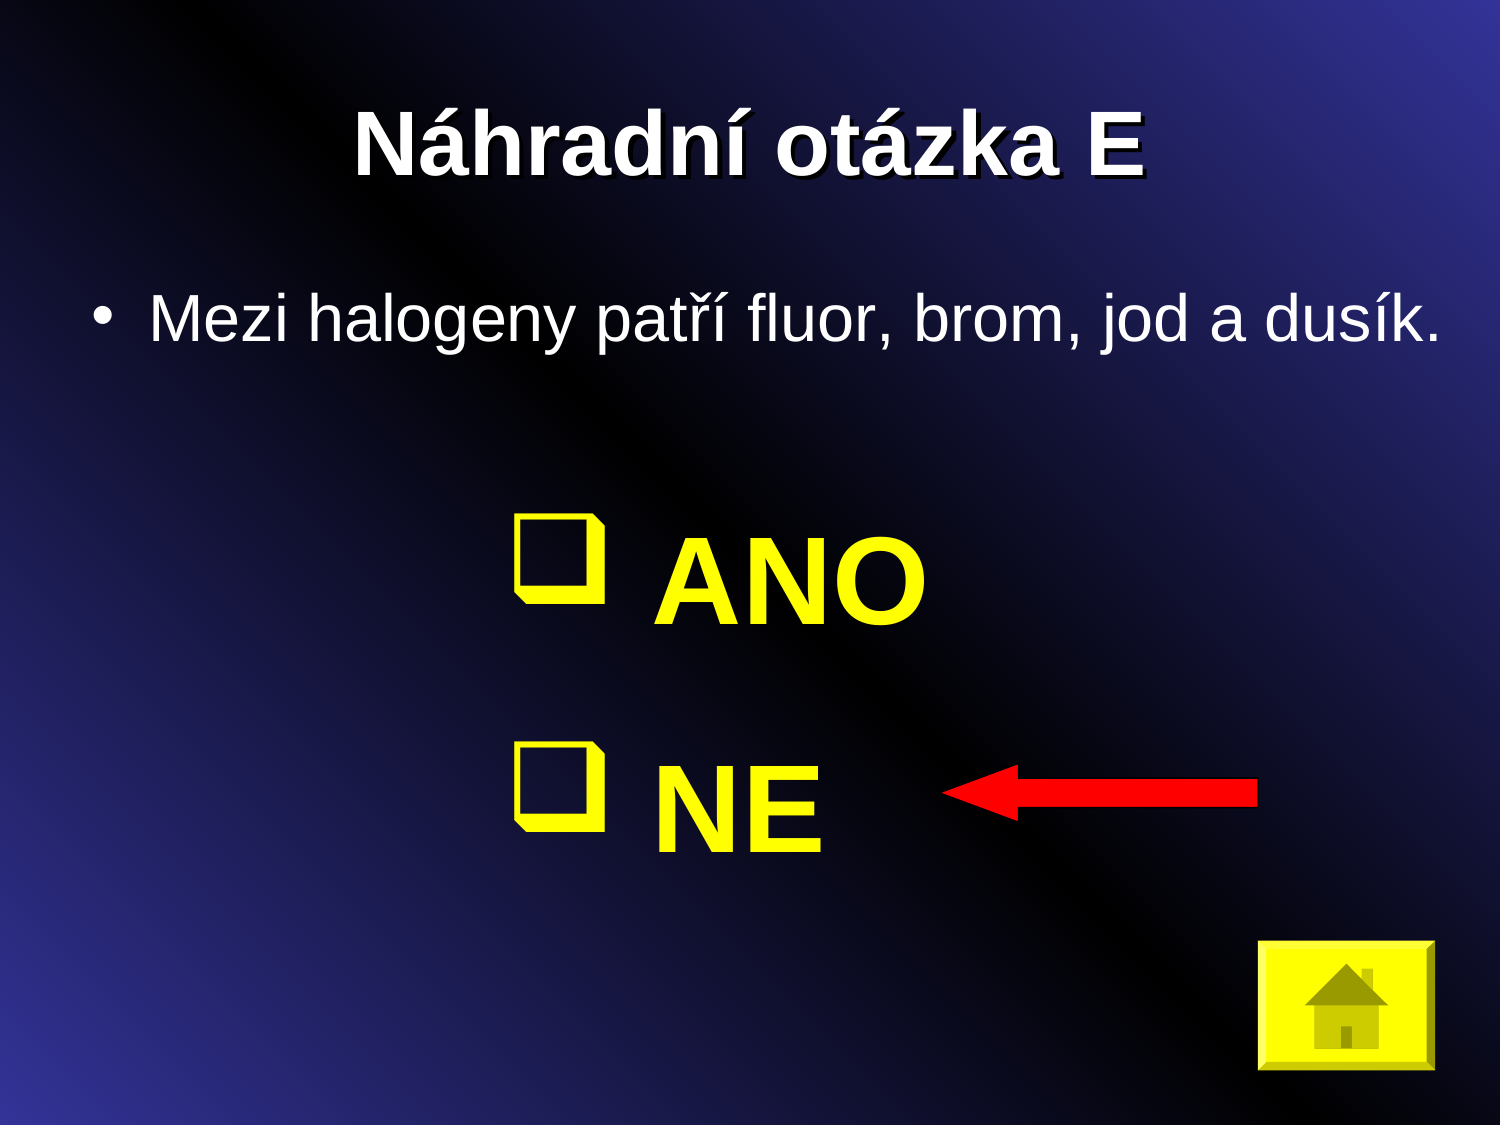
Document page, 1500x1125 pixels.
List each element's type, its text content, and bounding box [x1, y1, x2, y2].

text_box ANO NE [490, 491, 987, 886]
list Mezi halogeny patří fluor, brom, jod a dusík. [76, 267, 1459, 374]
text_box [1259, 940, 1436, 1071]
title Náhradní otázka E [75, 45, 1426, 233]
text_box [939, 763, 1259, 823]
